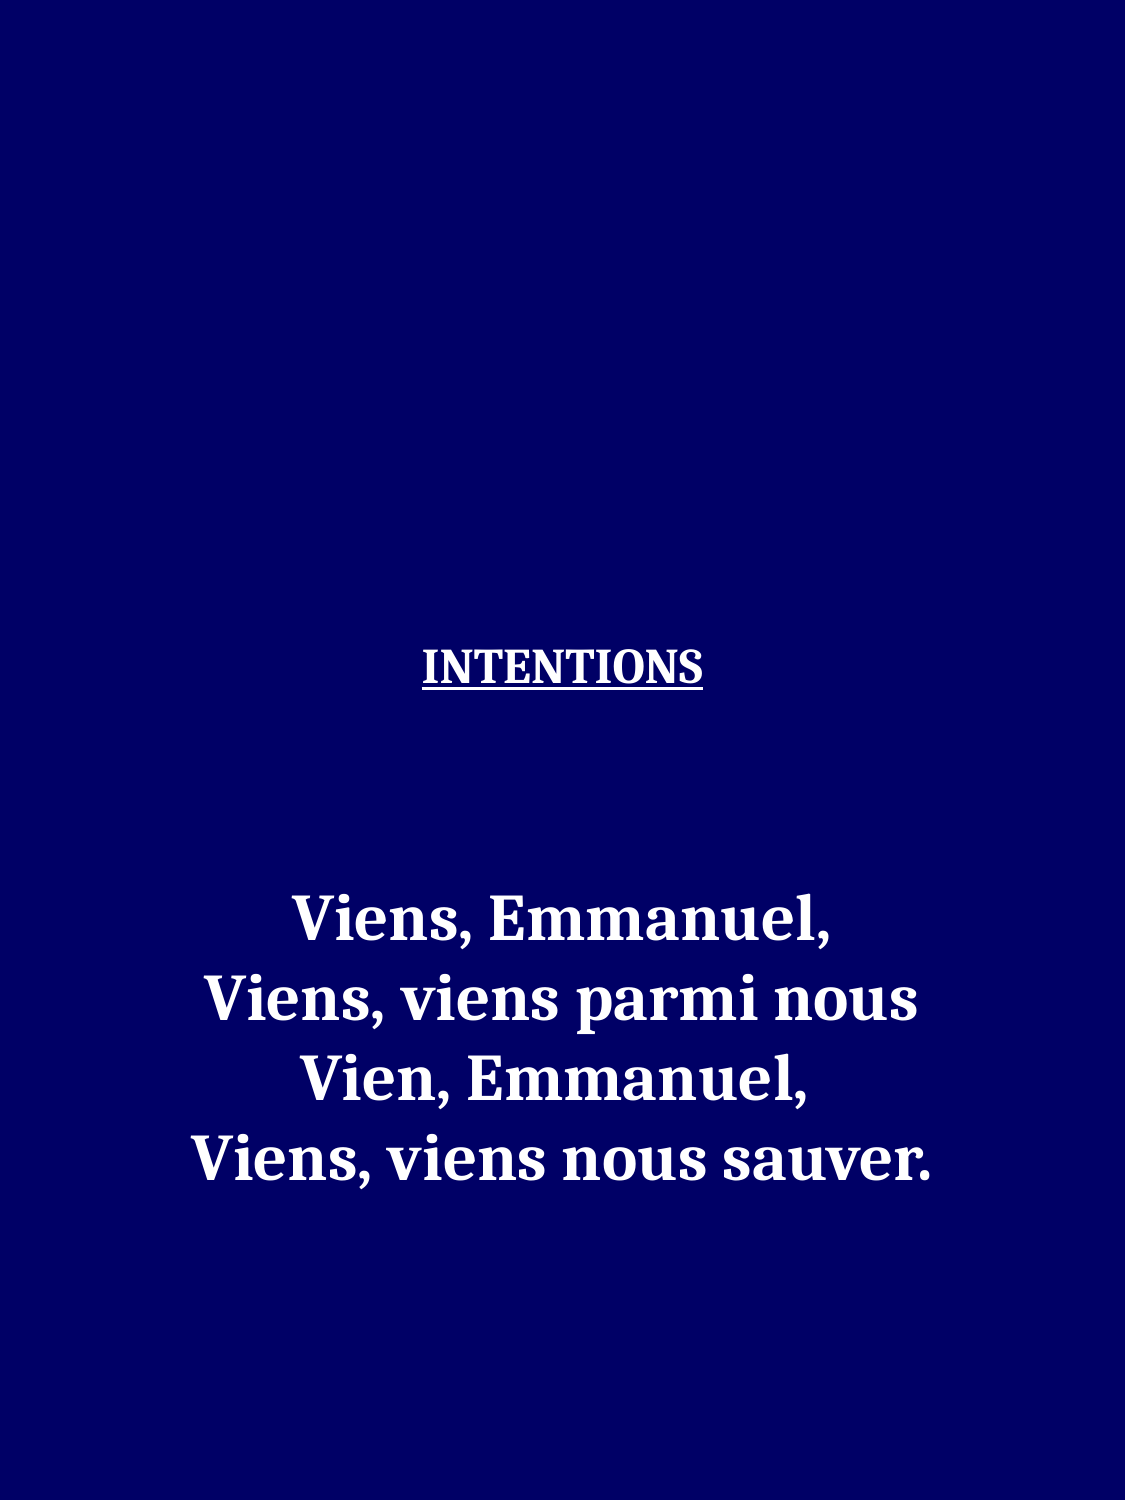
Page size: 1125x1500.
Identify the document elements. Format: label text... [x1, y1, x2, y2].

text_box INTENTIONS Viens, Emmanuel, Viens, viens parmi nous Vien, Emmanuel, Viens, viens nous sauver. [0, 626, 1125, 1361]
